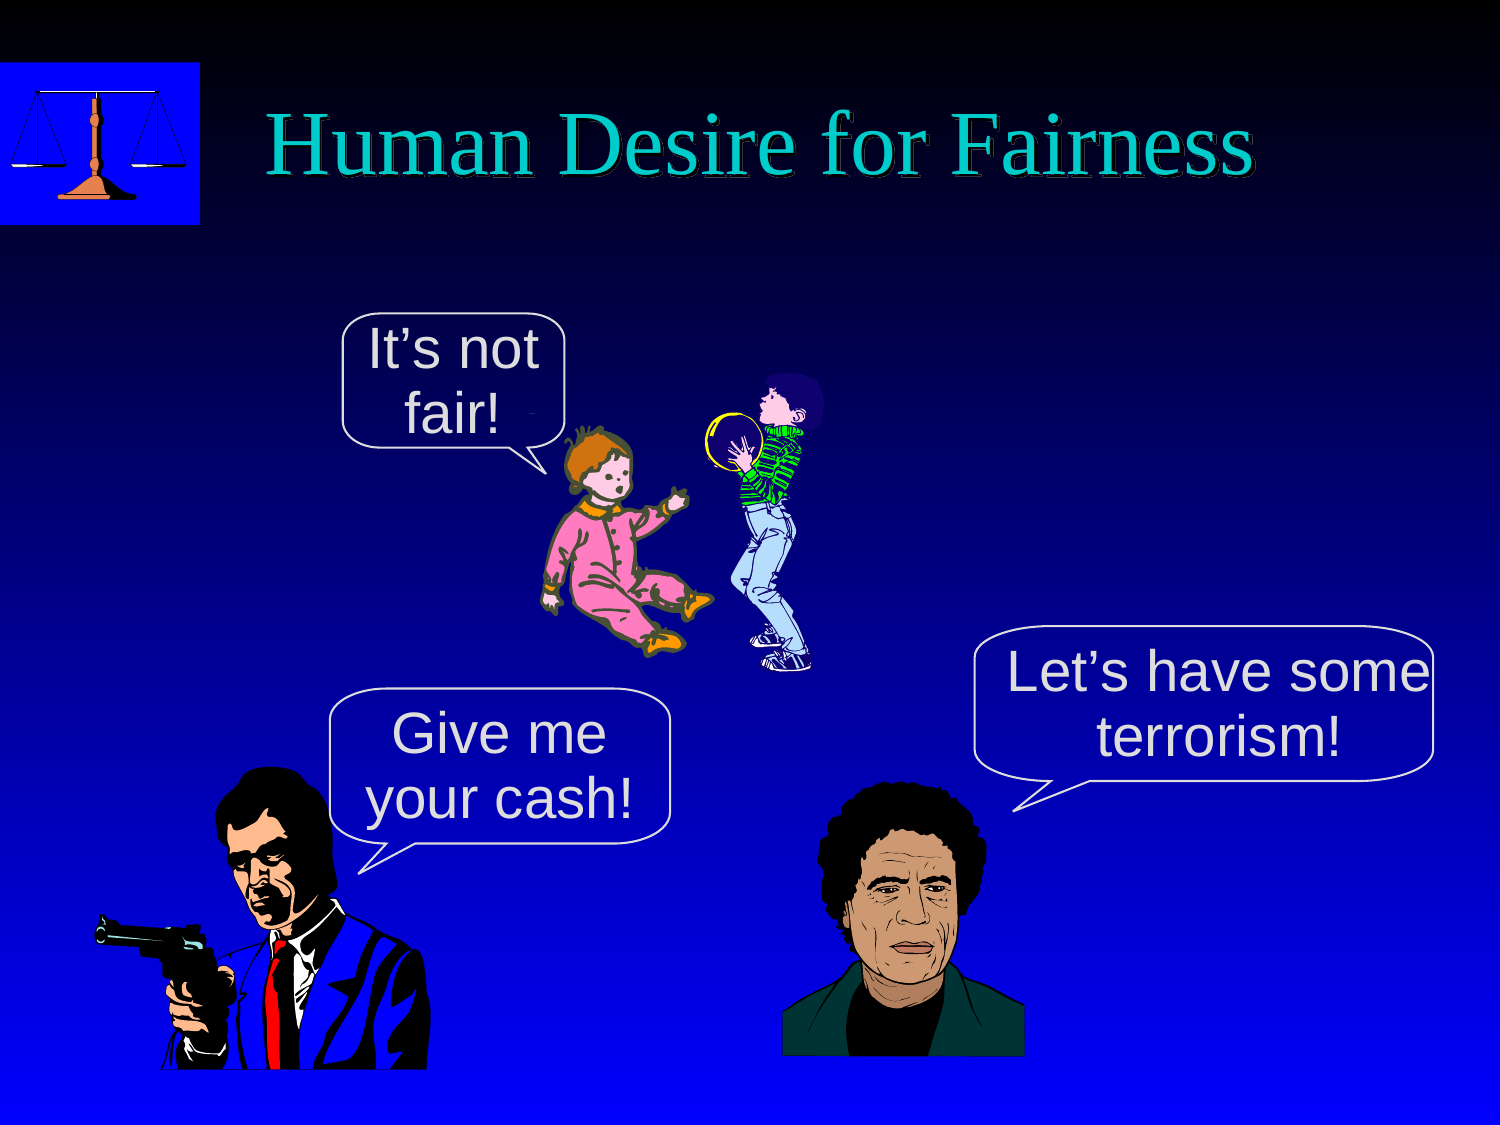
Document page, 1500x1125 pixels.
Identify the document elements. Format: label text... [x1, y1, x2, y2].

text_box It’s not fair! [342, 313, 565, 474]
text_box Let’s have some terrorism! [974, 626, 1434, 812]
text_box Give me your cash! [329, 688, 671, 875]
title Human Desire for Fairness [249, 49, 1487, 238]
chart [528, 372, 826, 673]
chart [781, 781, 1025, 1057]
chart [92, 762, 436, 1070]
